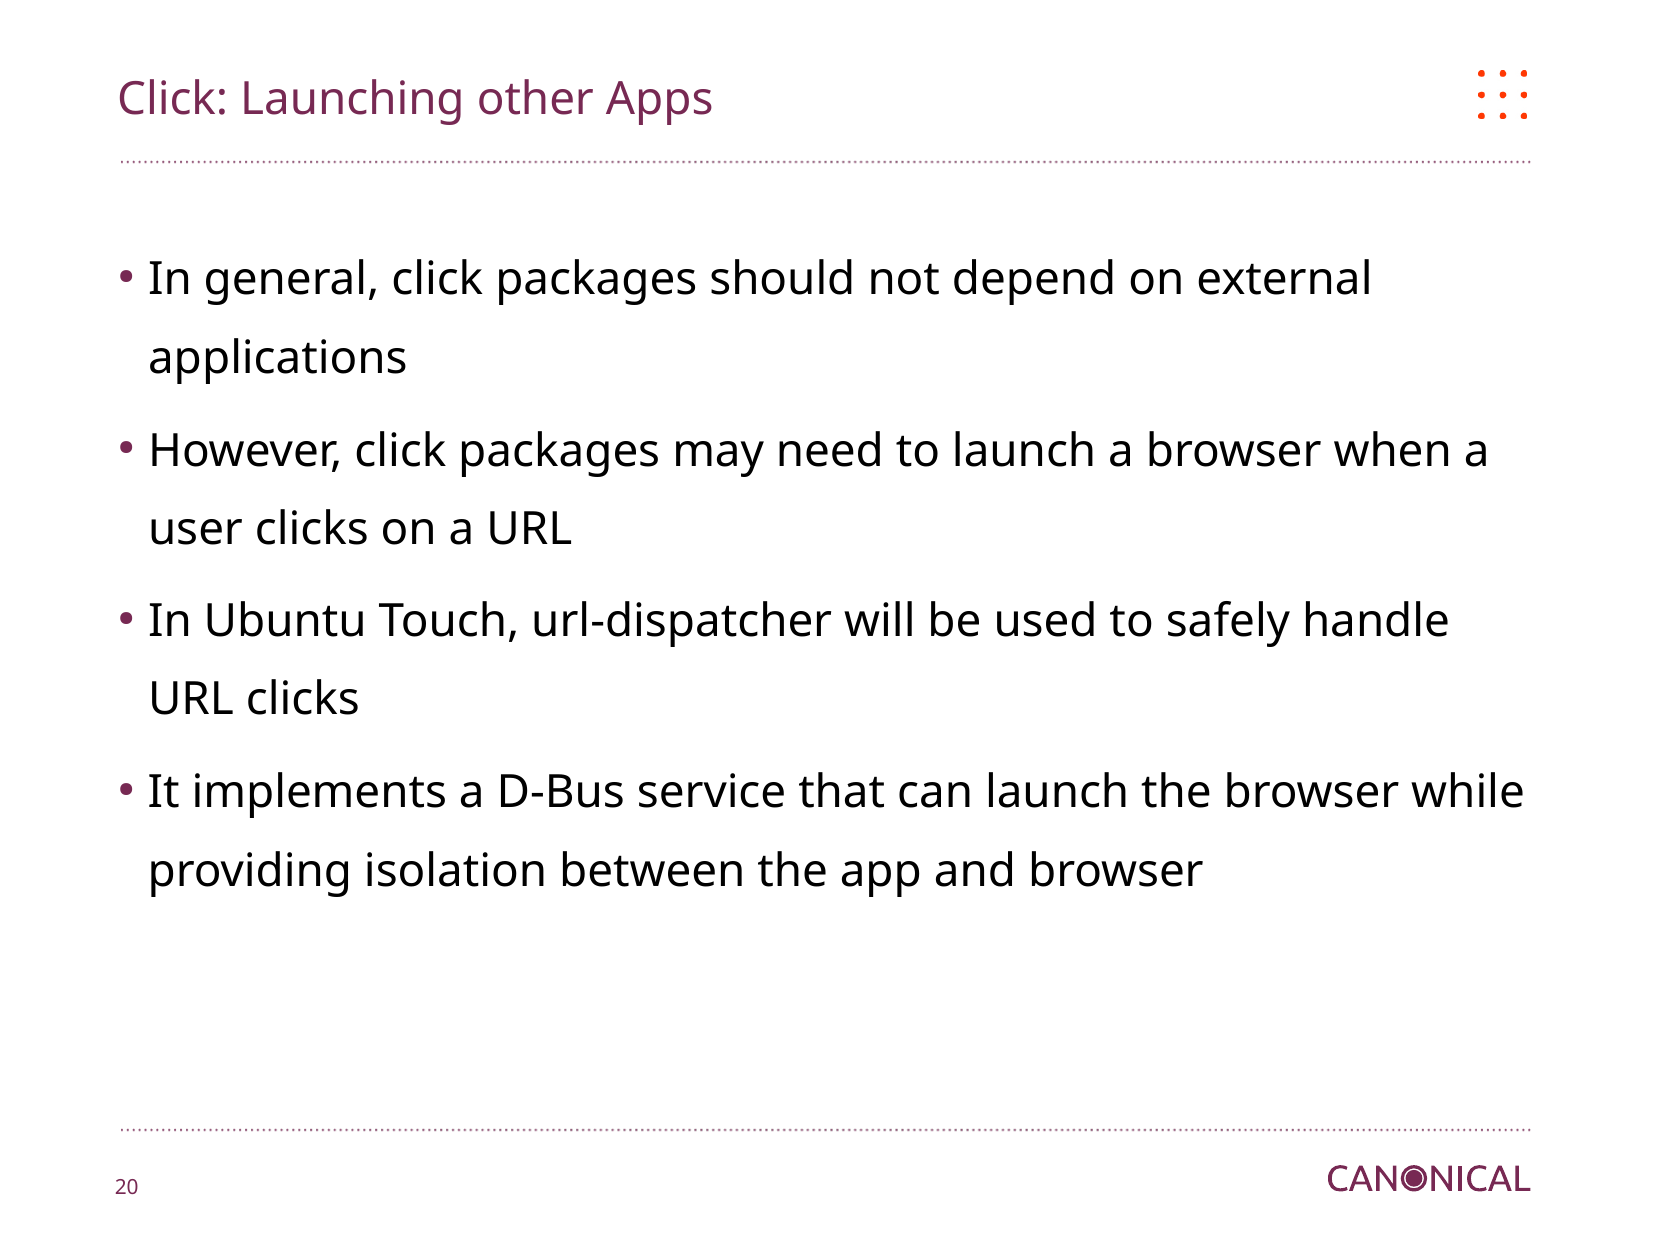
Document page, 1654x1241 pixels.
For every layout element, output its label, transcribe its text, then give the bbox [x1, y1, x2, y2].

title Click: Launching other Apps [117, 71, 1447, 123]
picture [111, 159, 1533, 166]
picture [111, 1127, 1533, 1134]
list In general, click packages should not depend on external applications However, click packages may need to launch a browser when a user clicks on a URL In Ubuntu Touch, url-dispatcher will be used to safely handle URL clicks It implements a D-Bus service that can launch the browser while providing isolation between the app and browser [118, 230, 1536, 1123]
picture [1478, 70, 1527, 119]
